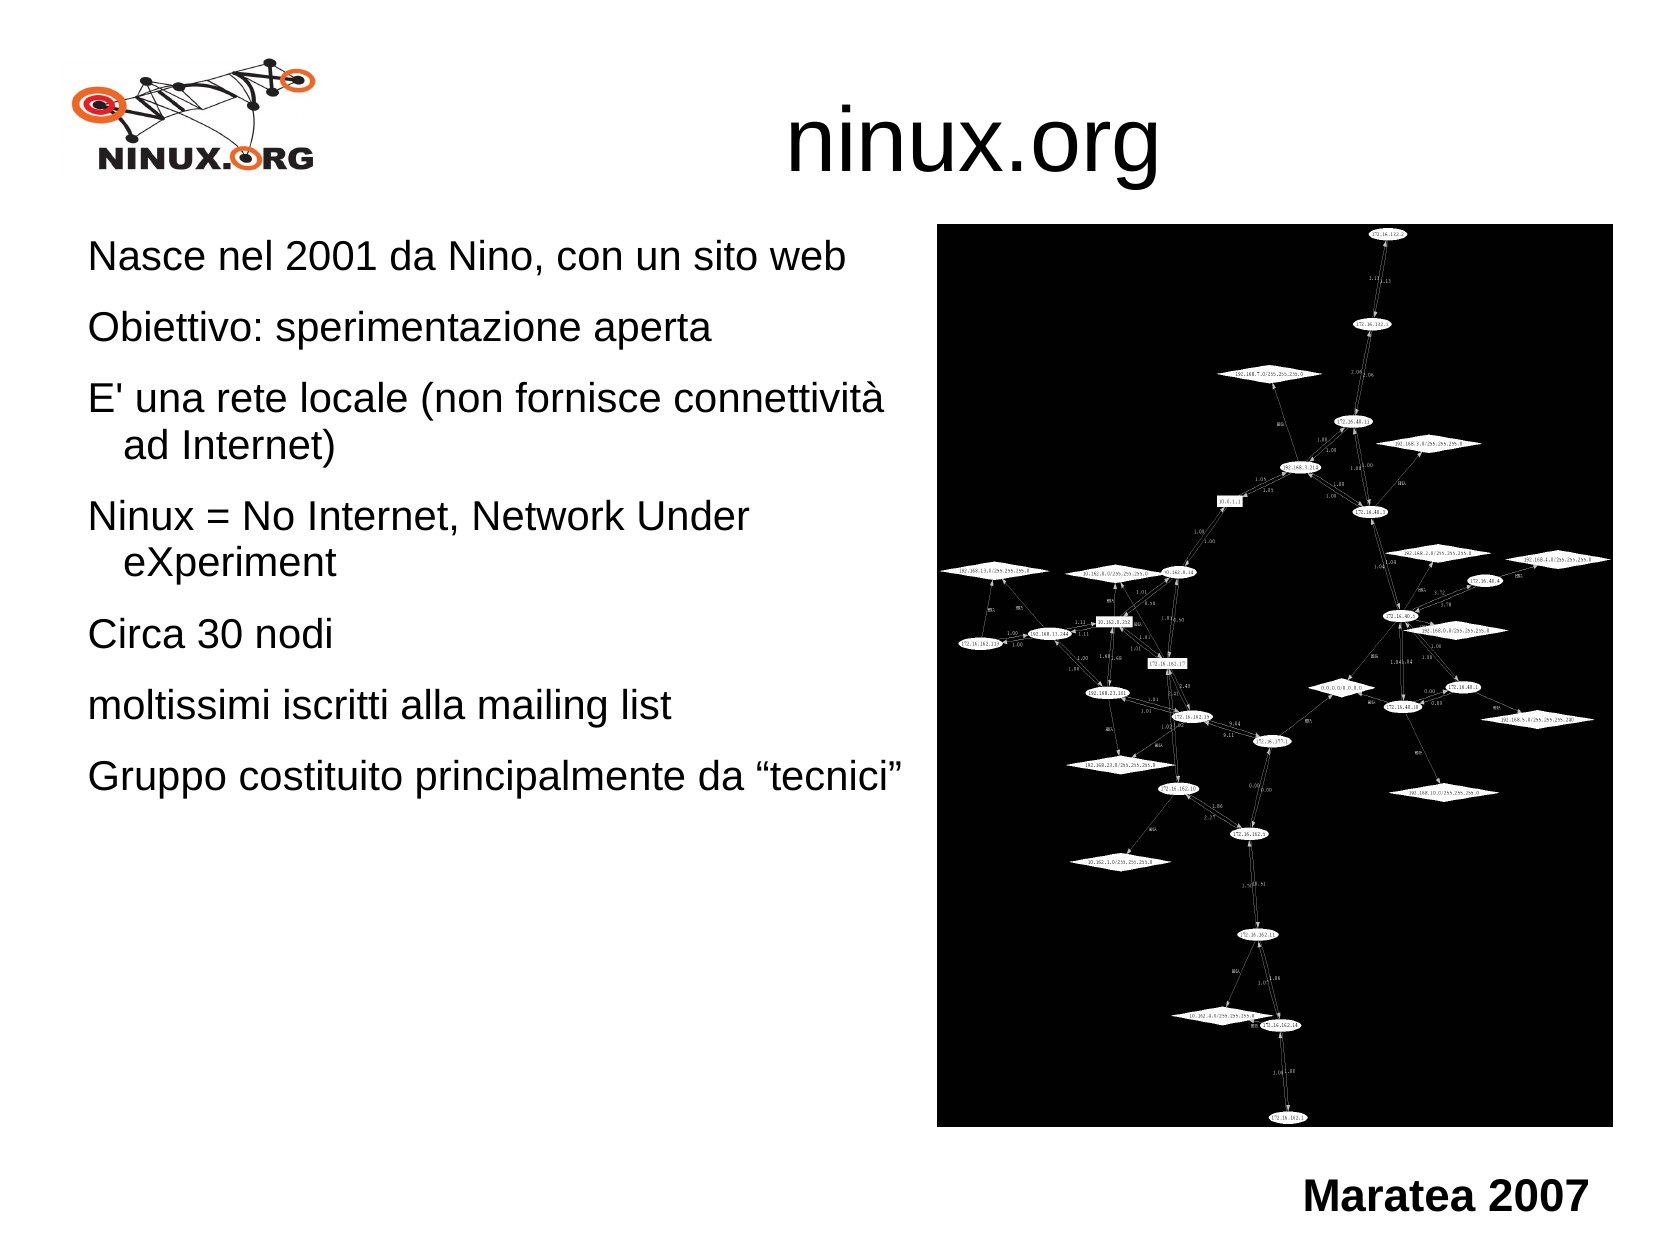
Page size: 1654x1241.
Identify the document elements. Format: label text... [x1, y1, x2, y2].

picture [937, 224, 1613, 1127]
text_box Nasce nel 2001 da Nino, con un sito web Obiettivo: sperimentazione aperta E' una rete locale (non fornisce connettività ad Internet) Ninux = No Internet, Network Under eXperiment Circa 30 nodi moltissimi iscritti alla mailing list Gruppo costituito principalmente da “tecnici” [37, 225, 938, 1163]
text_box Maratea 2007 [1275, 1162, 1651, 1237]
picture [59, 58, 323, 178]
title ninux.org [383, 43, 1565, 225]
